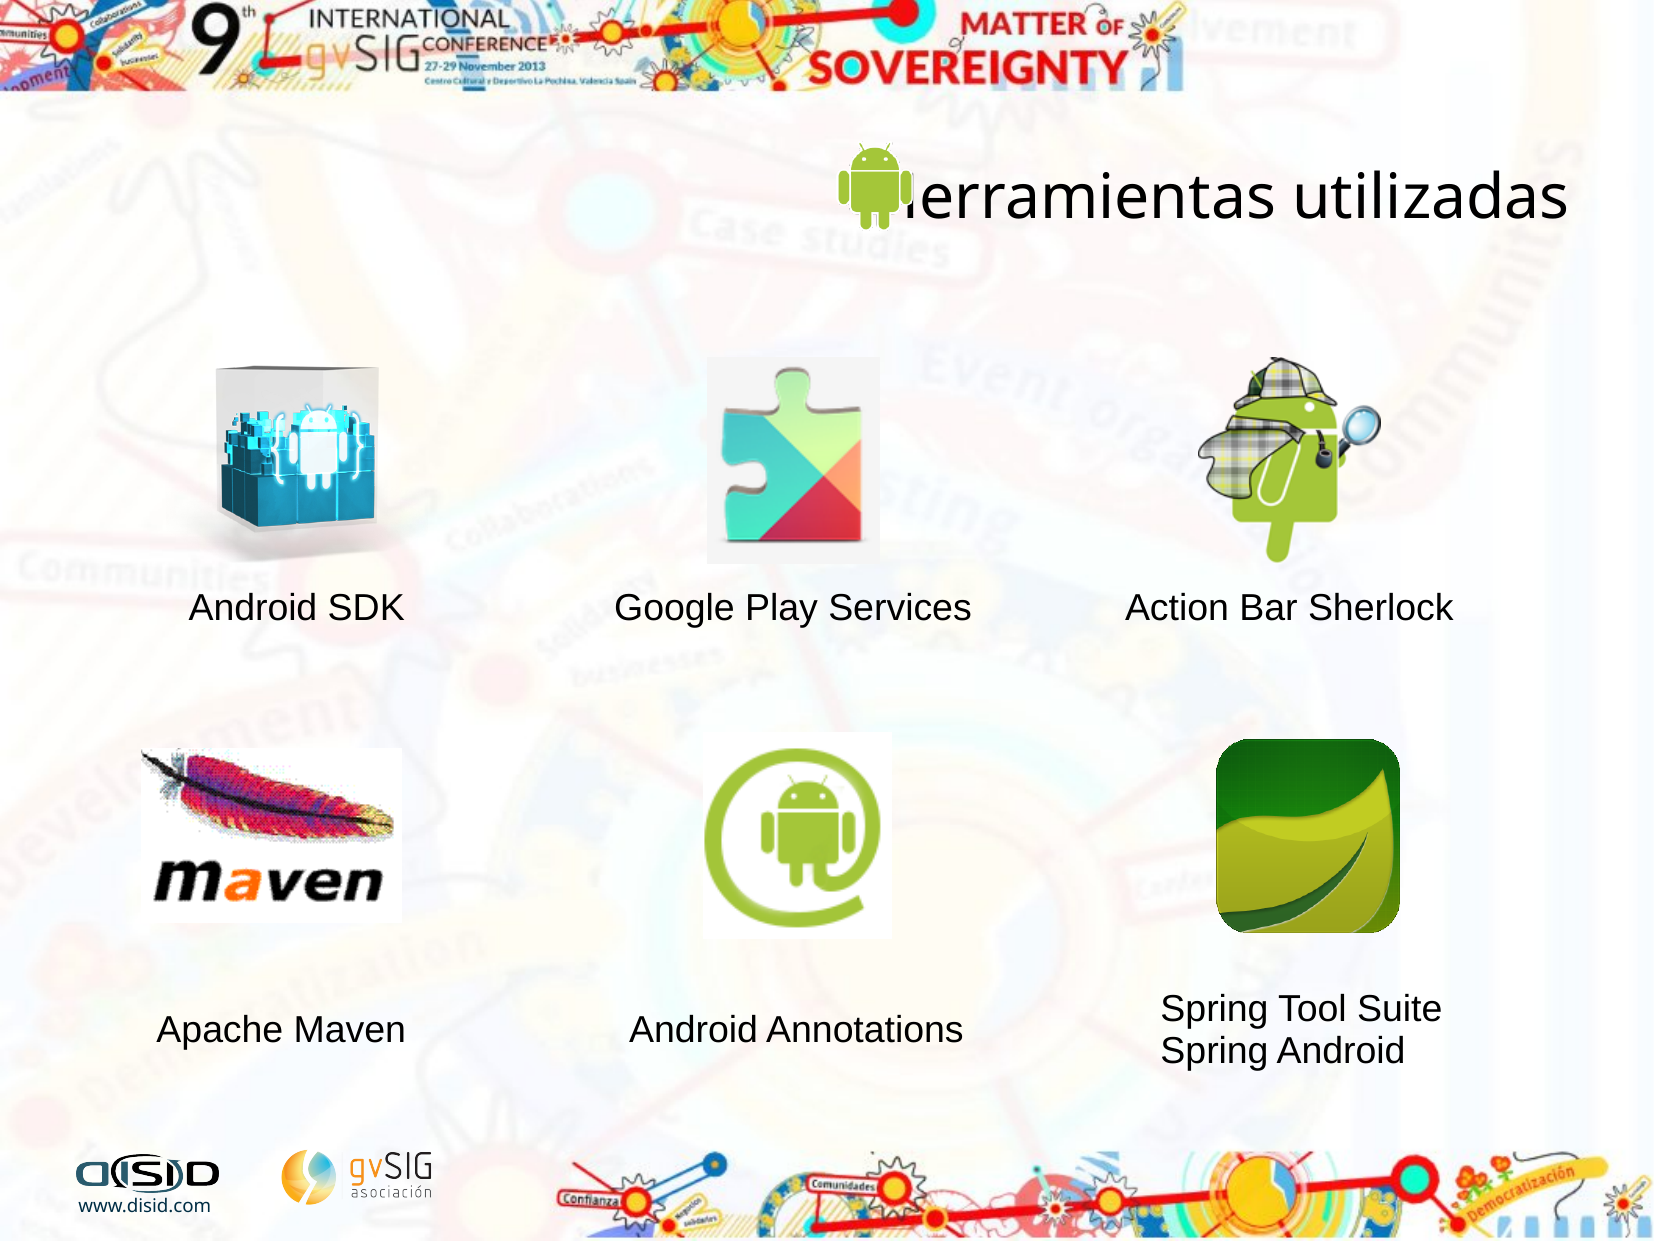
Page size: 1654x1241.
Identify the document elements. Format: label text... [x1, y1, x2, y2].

text_box Spring Tool Suite Spring Android [1145, 980, 1458, 1080]
text_box Action Bar Sherlock [1110, 578, 1469, 636]
text_box Google Play Services [599, 578, 987, 636]
text_box Android SDK [173, 578, 420, 636]
text_box Apache Maven [141, 1001, 421, 1059]
title Herramientas utilizadas [82, 90, 1571, 298]
picture [0, 0, 1654, 1241]
text_box Android Annotations [614, 1001, 979, 1059]
